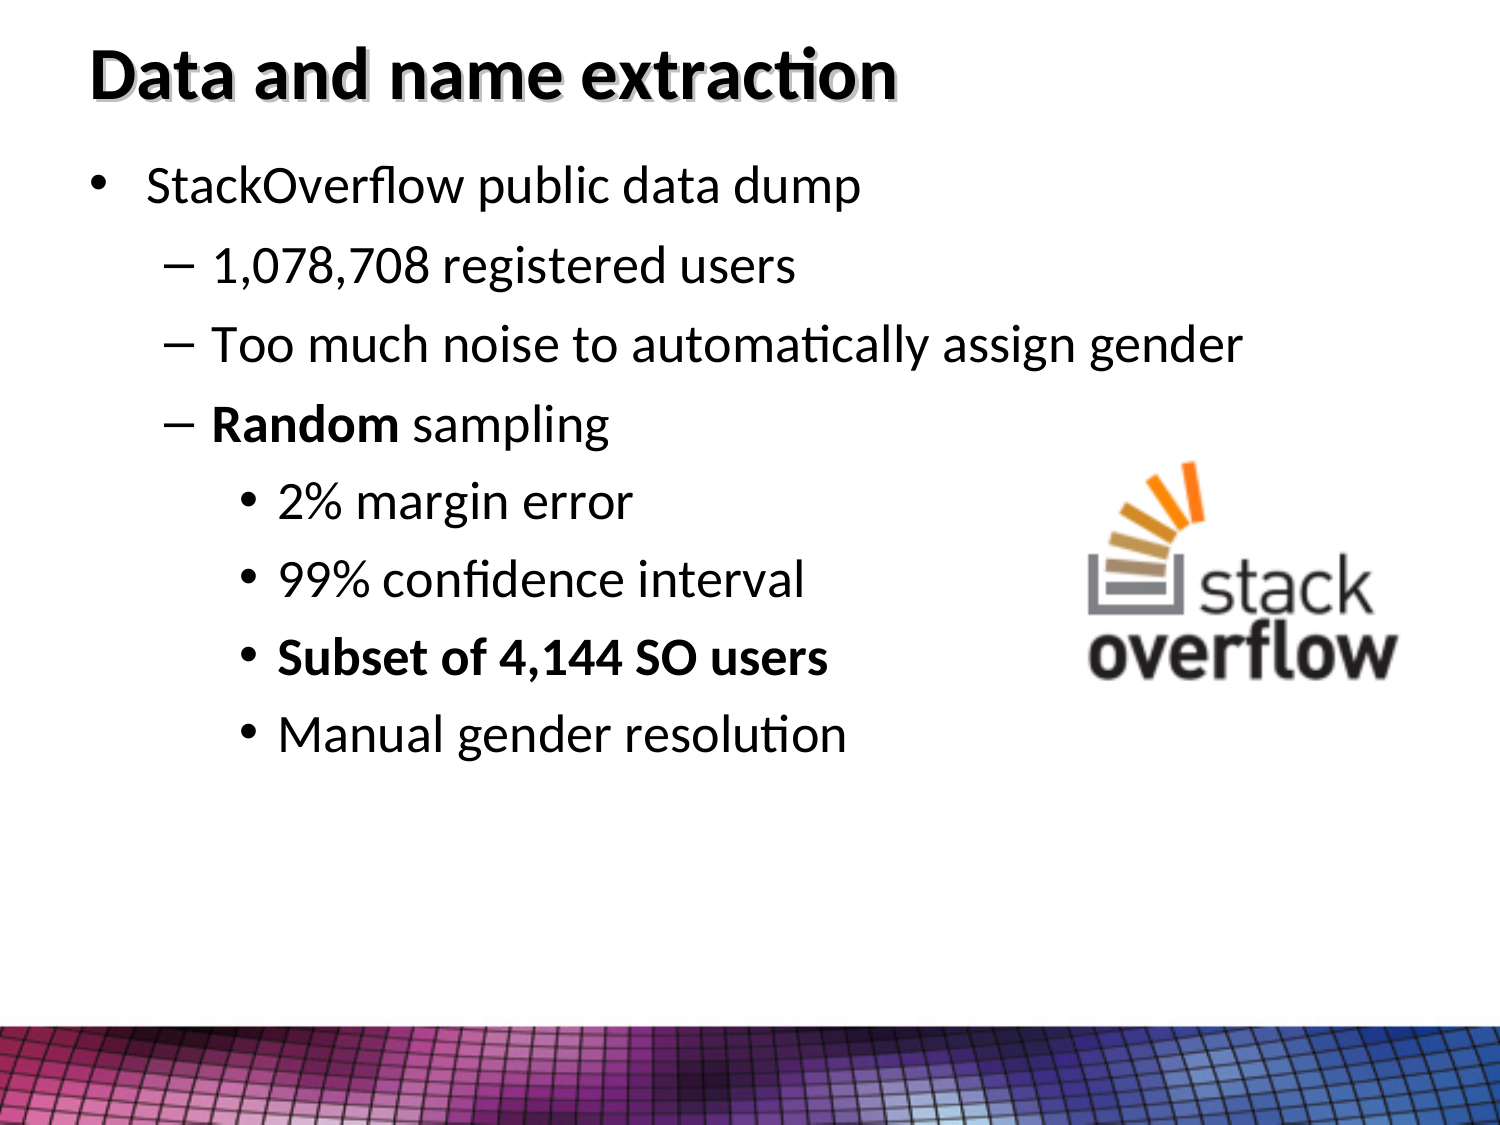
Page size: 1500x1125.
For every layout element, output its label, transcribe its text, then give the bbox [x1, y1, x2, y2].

title Data and name extraction [75, 16, 1426, 123]
picture [0, 0, 1500, 1125]
list StackOverflow public data dump 1,078,708 registered users Too much noise to automatically assign gender Random sampling 2% margin error 99% confidence interval Subset of 4,144 SO users Manual gender resolution [75, 141, 1426, 1006]
